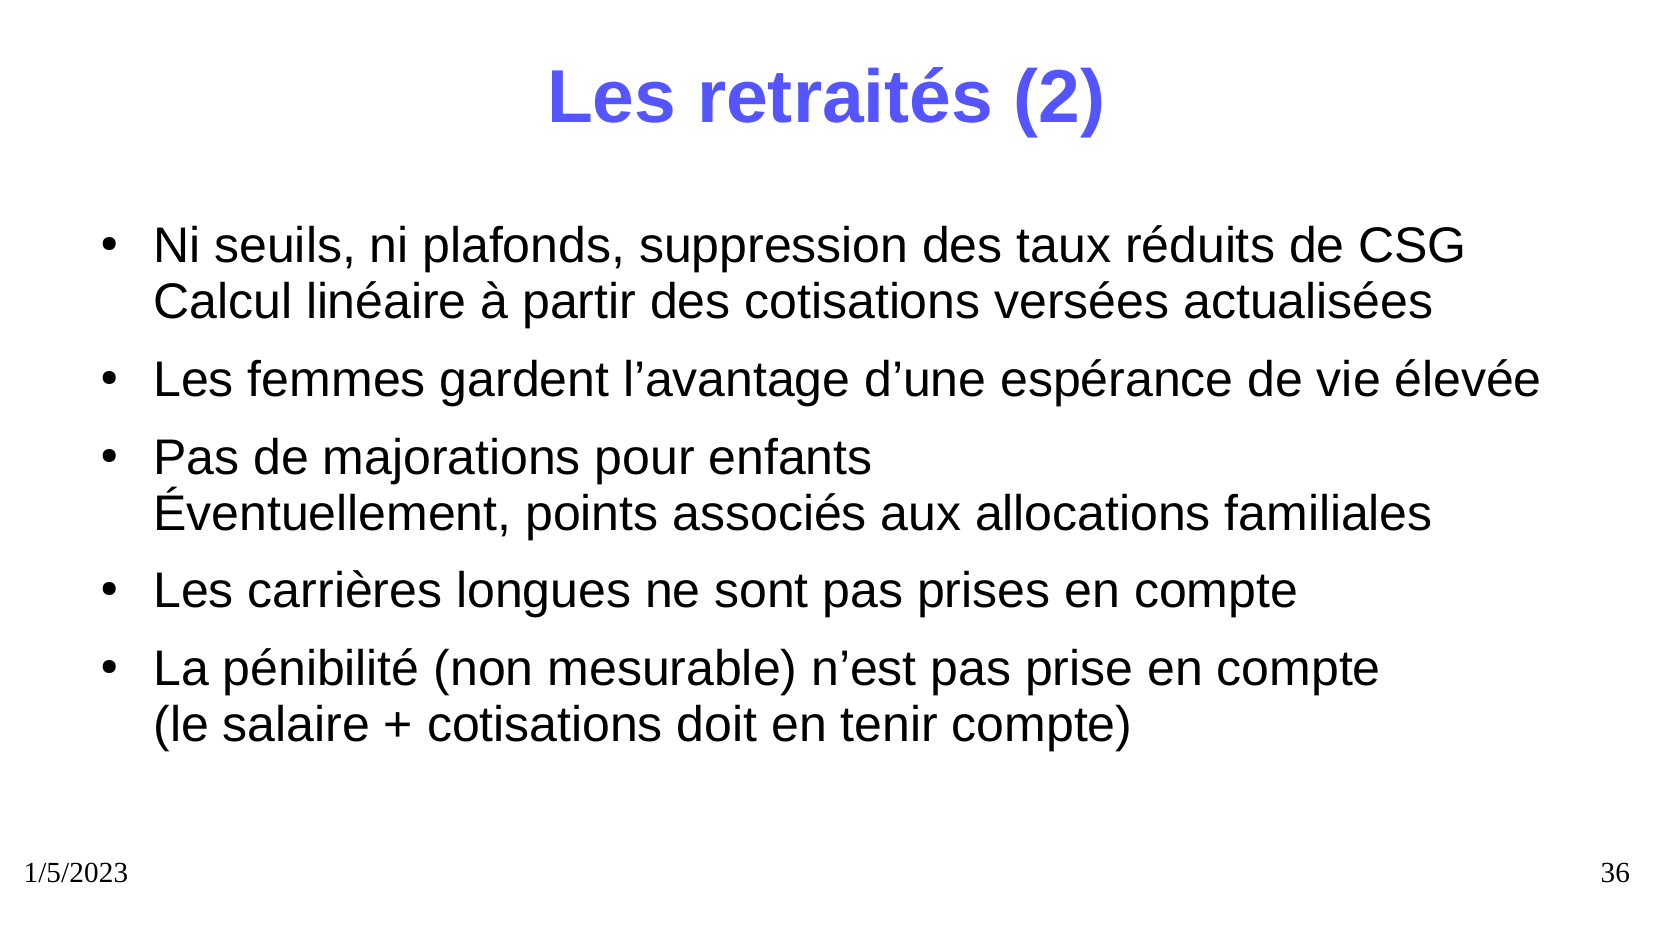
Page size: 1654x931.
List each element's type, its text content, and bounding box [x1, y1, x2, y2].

list Ni seuils, ni plafonds, suppression des taux réduits de CSG Calcul linéaire à partir des cotisations versées actualisées Les femmes gardent l’avantage d’une espérance de vie élevée Pas de majorations pour enfants Éventuellement, points associés aux allocations familiales Les carrières longues ne sont pas prises en compte La pénibilité (non mesurable) n’est pas prise en compte (le salaire + cotisations doit en tenir compte) [82, 217, 1571, 758]
title Les retraités (2) [82, 37, 1571, 156]
